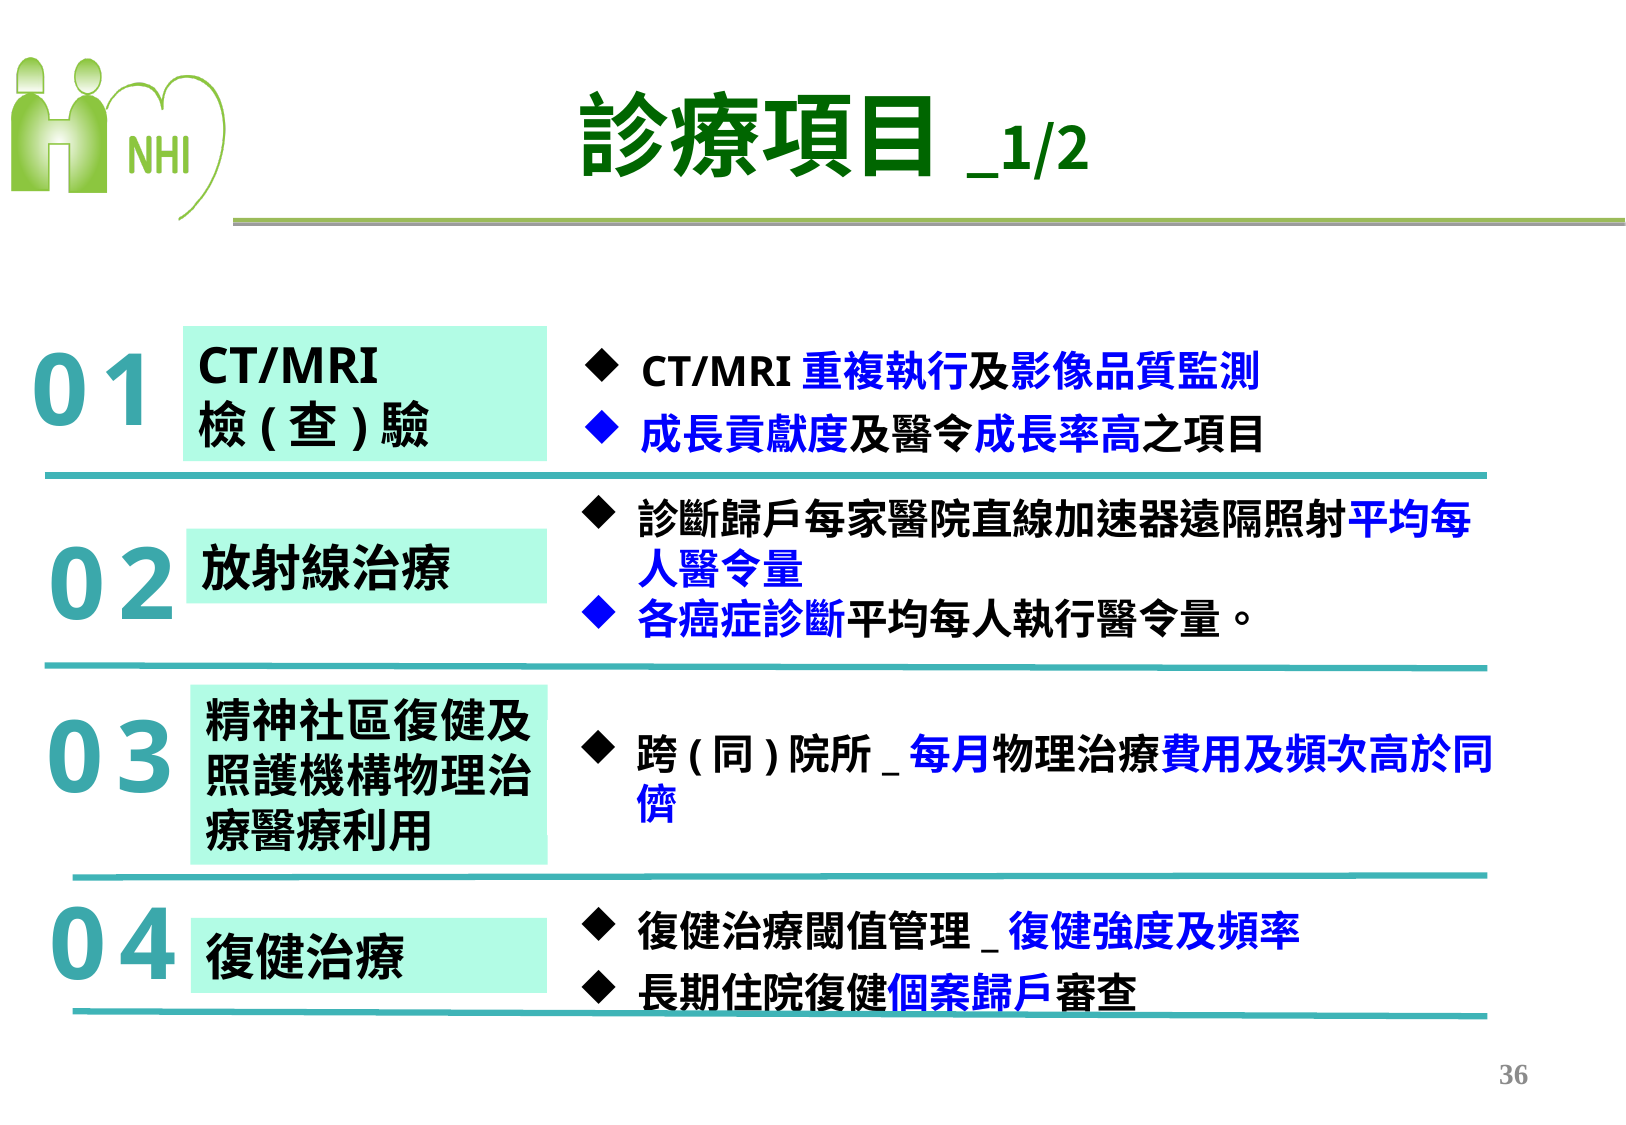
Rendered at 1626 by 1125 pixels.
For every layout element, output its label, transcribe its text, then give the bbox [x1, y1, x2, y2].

text_box 03 [31, 684, 189, 820]
text_box 診斷歸戶每家醫院直線加速器遠隔照射平均每人醫令量 各癌症診斷平均每人執行醫令量。 [547, 485, 1488, 650]
text_box 跨(同)院所_每月物理治療費用及頻次高於同儕 [547, 720, 1510, 836]
picture [0, 42, 233, 233]
text_box 復健治療閾值管理_復健強度及頻率 長期住院復健個案歸戶審查 [550, 1017, 1405, 1025]
text_box 04 [35, 872, 192, 1008]
text_box 放射線治療 [186, 528, 547, 604]
text_box 復健治療閾值管理_復健強度及頻率 長期住院復健個案歸戶審查 [550, 885, 1405, 1012]
title 診療項目_1/2 [245, 45, 1424, 220]
text_box 復健治療 [190, 917, 547, 993]
text_box 02 [33, 512, 191, 648]
text_box 01 [16, 318, 174, 454]
text_box 精神社區復健及照護機構物理治療醫療利用 [190, 684, 548, 865]
text_box CT/MRI重複執行及影像品質監測 成長貢獻度及醫令成長率高之項目 [551, 325, 1533, 465]
text_box CT/MRI 檢(查)驗 [183, 326, 547, 462]
slide_number <編號> [1164, 1042, 1544, 1103]
